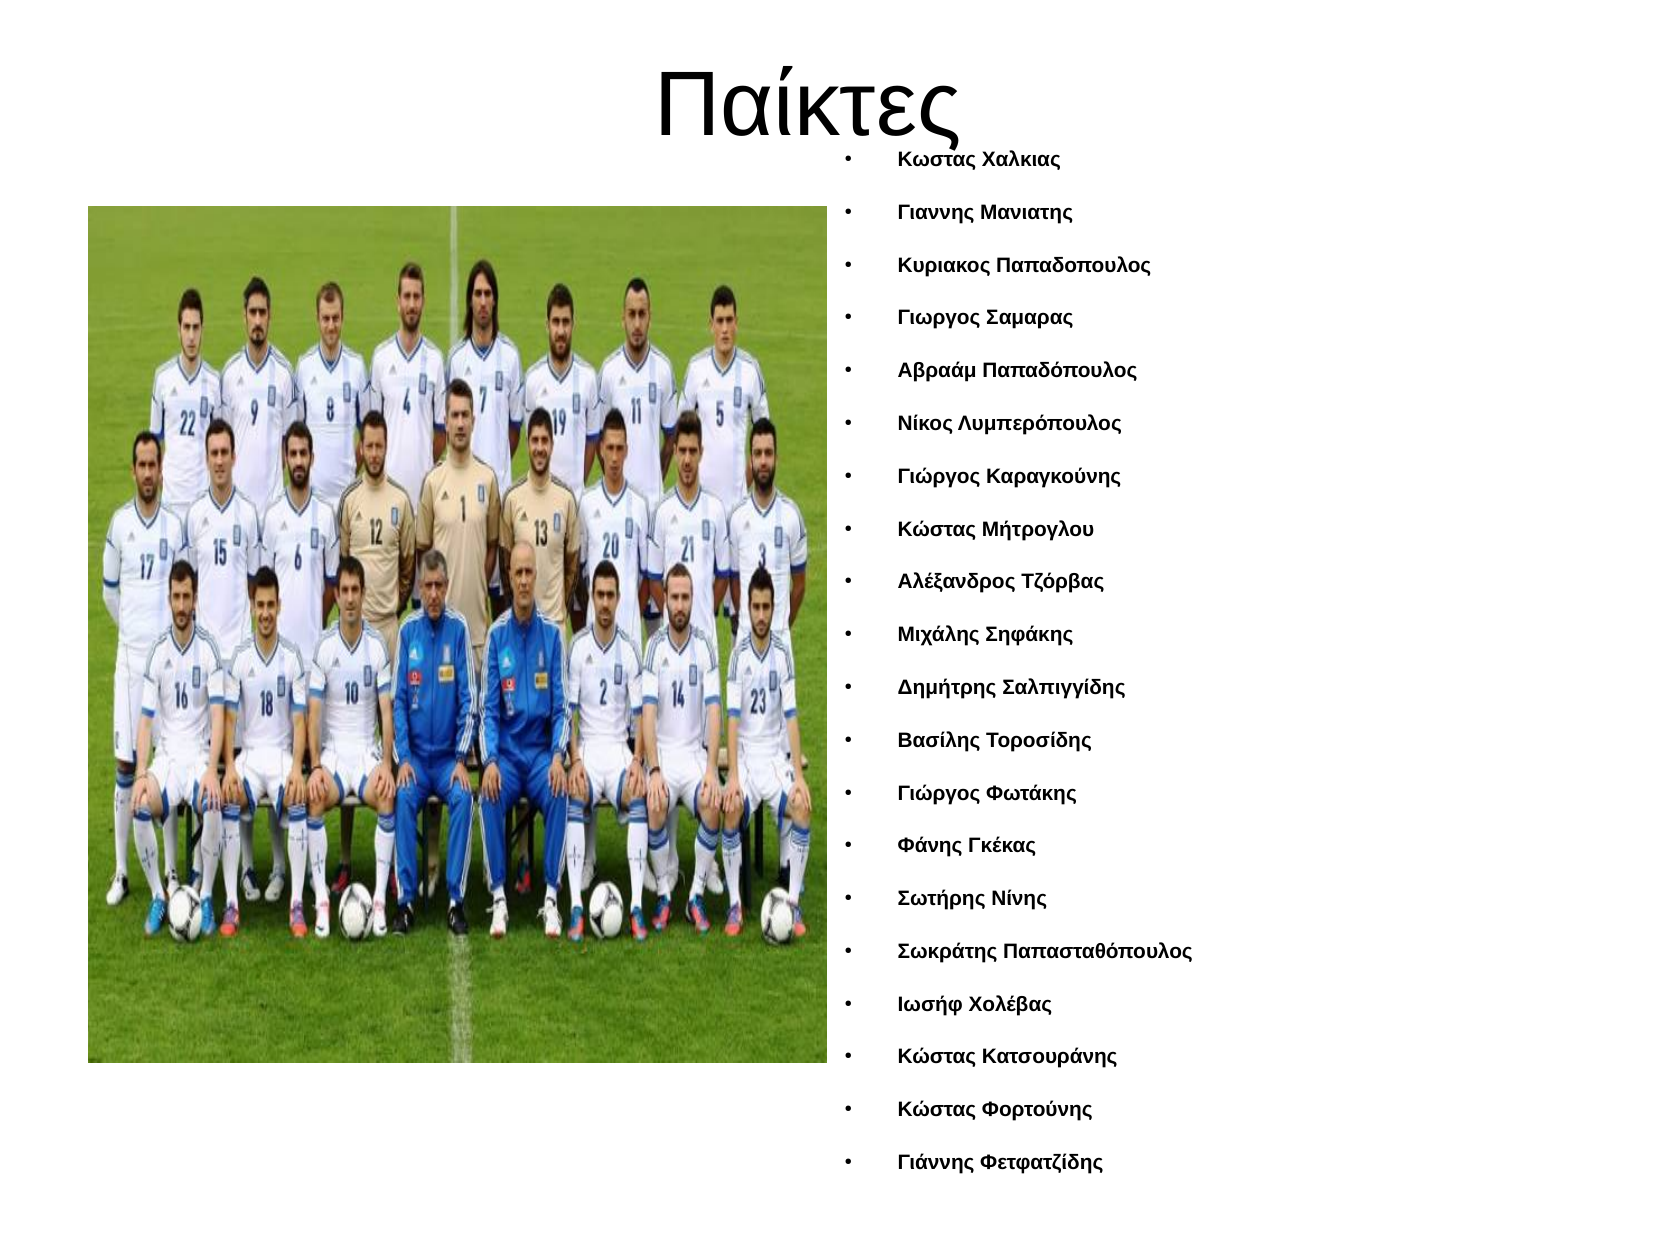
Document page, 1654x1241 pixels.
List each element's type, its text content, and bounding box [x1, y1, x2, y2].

chart [82, 236, 809, 1109]
picture [88, 206, 827, 1063]
list Κωστας Χαλκιας Γιαννης Μανιατης Κυριακος Παπαδοπουλος Γιωργος Σαμαρας Αβραάμ Παπαδόπουλος Νίκος Λυμπερόπουλος Γιώργος Καραγκούνης Κώστας Μήτρογλου Αλέξανδρος Τζόρβας Μιχάλης Σηφάκης Δημήτρης Σαλπιγγίδης Βασίλης Τοροσίδης Γιώργος Φωτάκης Φάνης Γκέκας Σωτήρης Νίνης Σωκράτης Παπασταθόπουλος Ιωσήφ Χολέβας Κώστας Κατσουράνης Κώστας Φορτούνης Γιάννης Φετφατζίδης [826, 208, 1565, 1241]
title Παίκτες [76, 0, 1565, 208]
